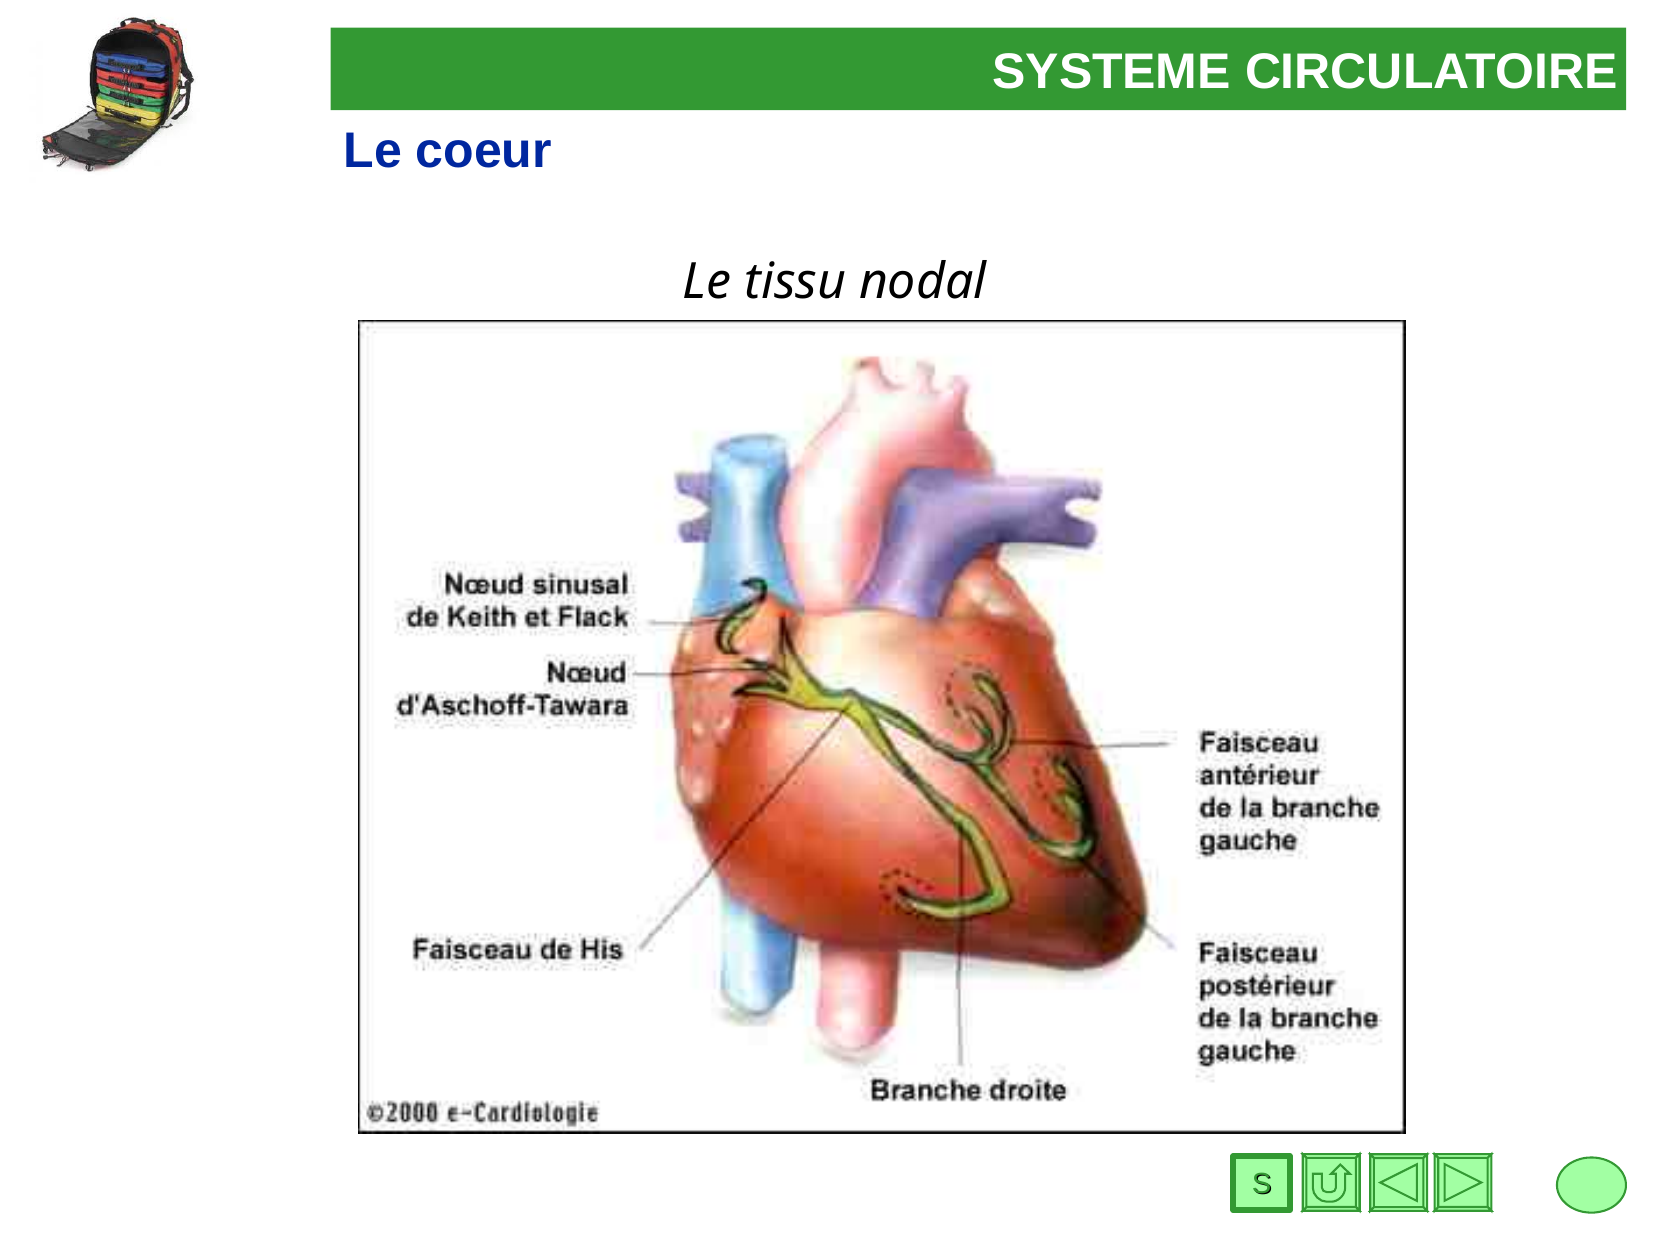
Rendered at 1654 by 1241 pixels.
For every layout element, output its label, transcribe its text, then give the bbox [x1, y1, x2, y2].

title SYSTEME CIRCULATOIRE [331, 35, 1619, 107]
title Le tissu nodal [667, 236, 1099, 320]
picture [358, 320, 1406, 1134]
picture [29, 5, 201, 183]
text_box [1556, 1157, 1626, 1213]
title Le coeur [329, 110, 1625, 194]
